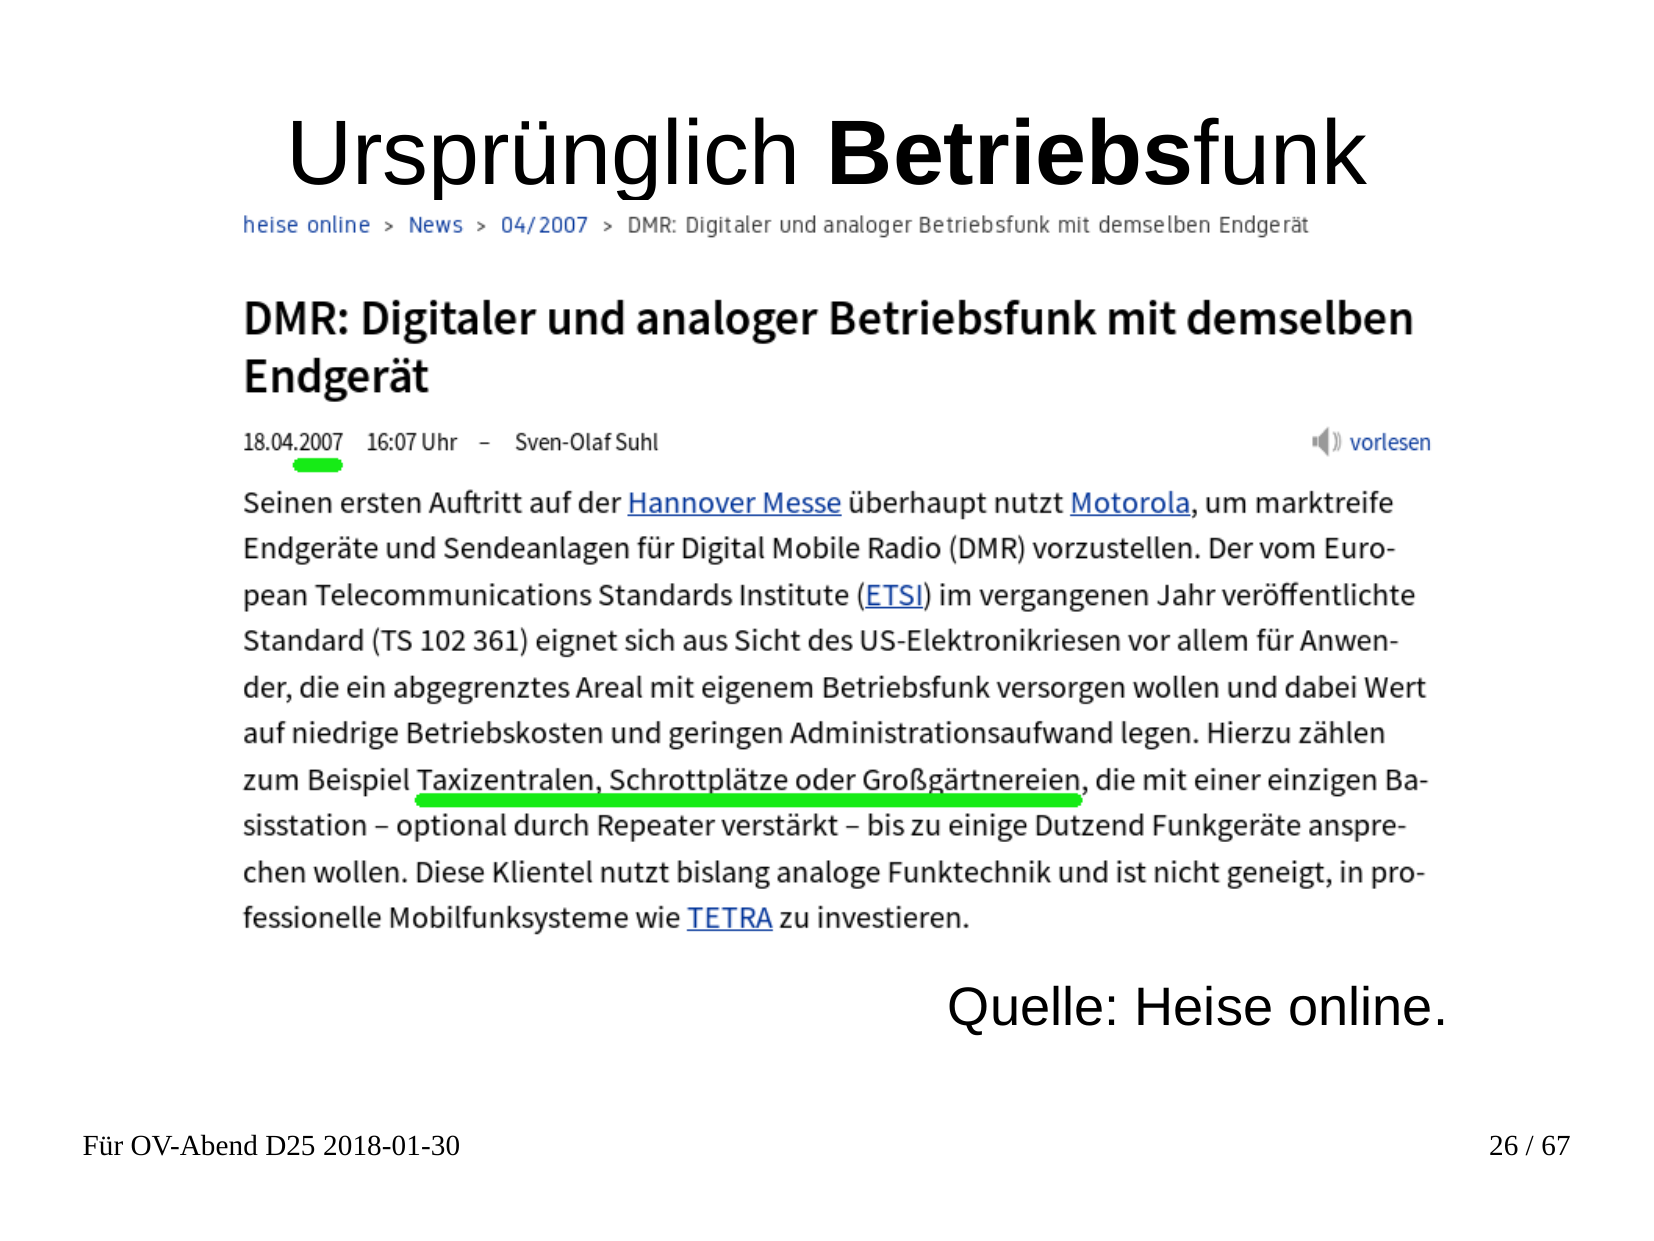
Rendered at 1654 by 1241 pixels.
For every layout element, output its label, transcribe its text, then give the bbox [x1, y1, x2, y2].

picture [218, 200, 1441, 961]
text_box Quelle: Heise online. [933, 968, 1464, 1044]
title Ursprünglich Betriebsfunk [82, 49, 1571, 257]
